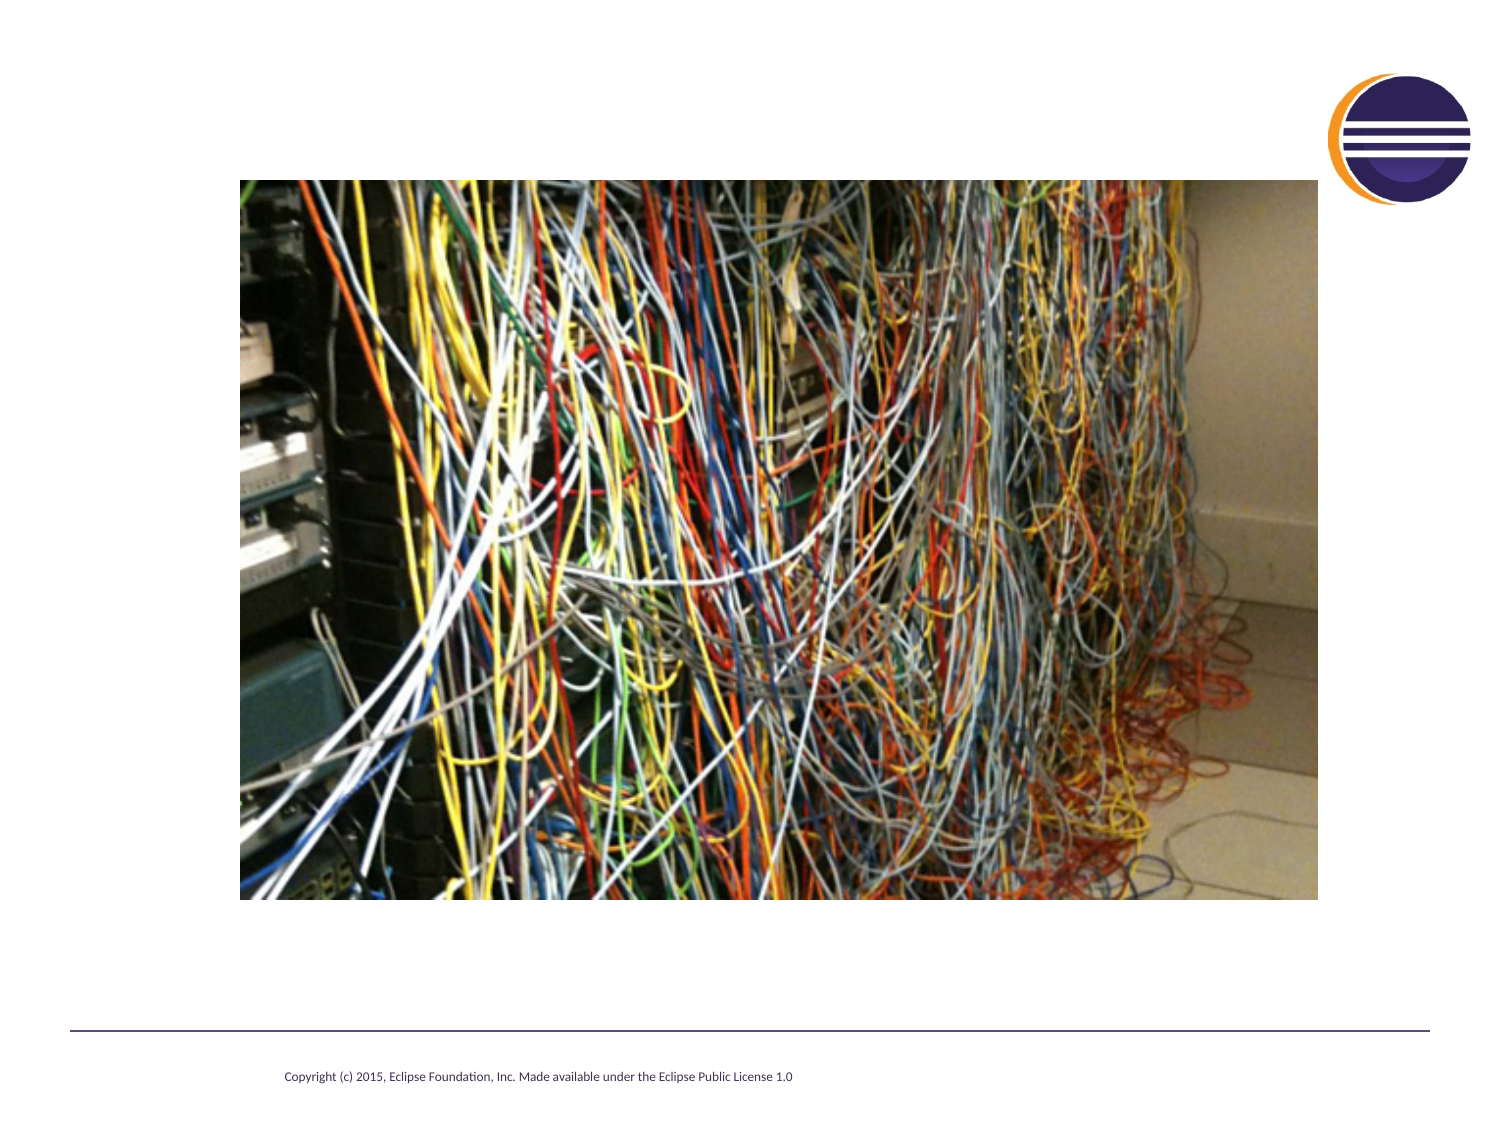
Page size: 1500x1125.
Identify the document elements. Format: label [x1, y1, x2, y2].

picture [1328, 68, 1471, 210]
picture [240, 180, 1318, 901]
